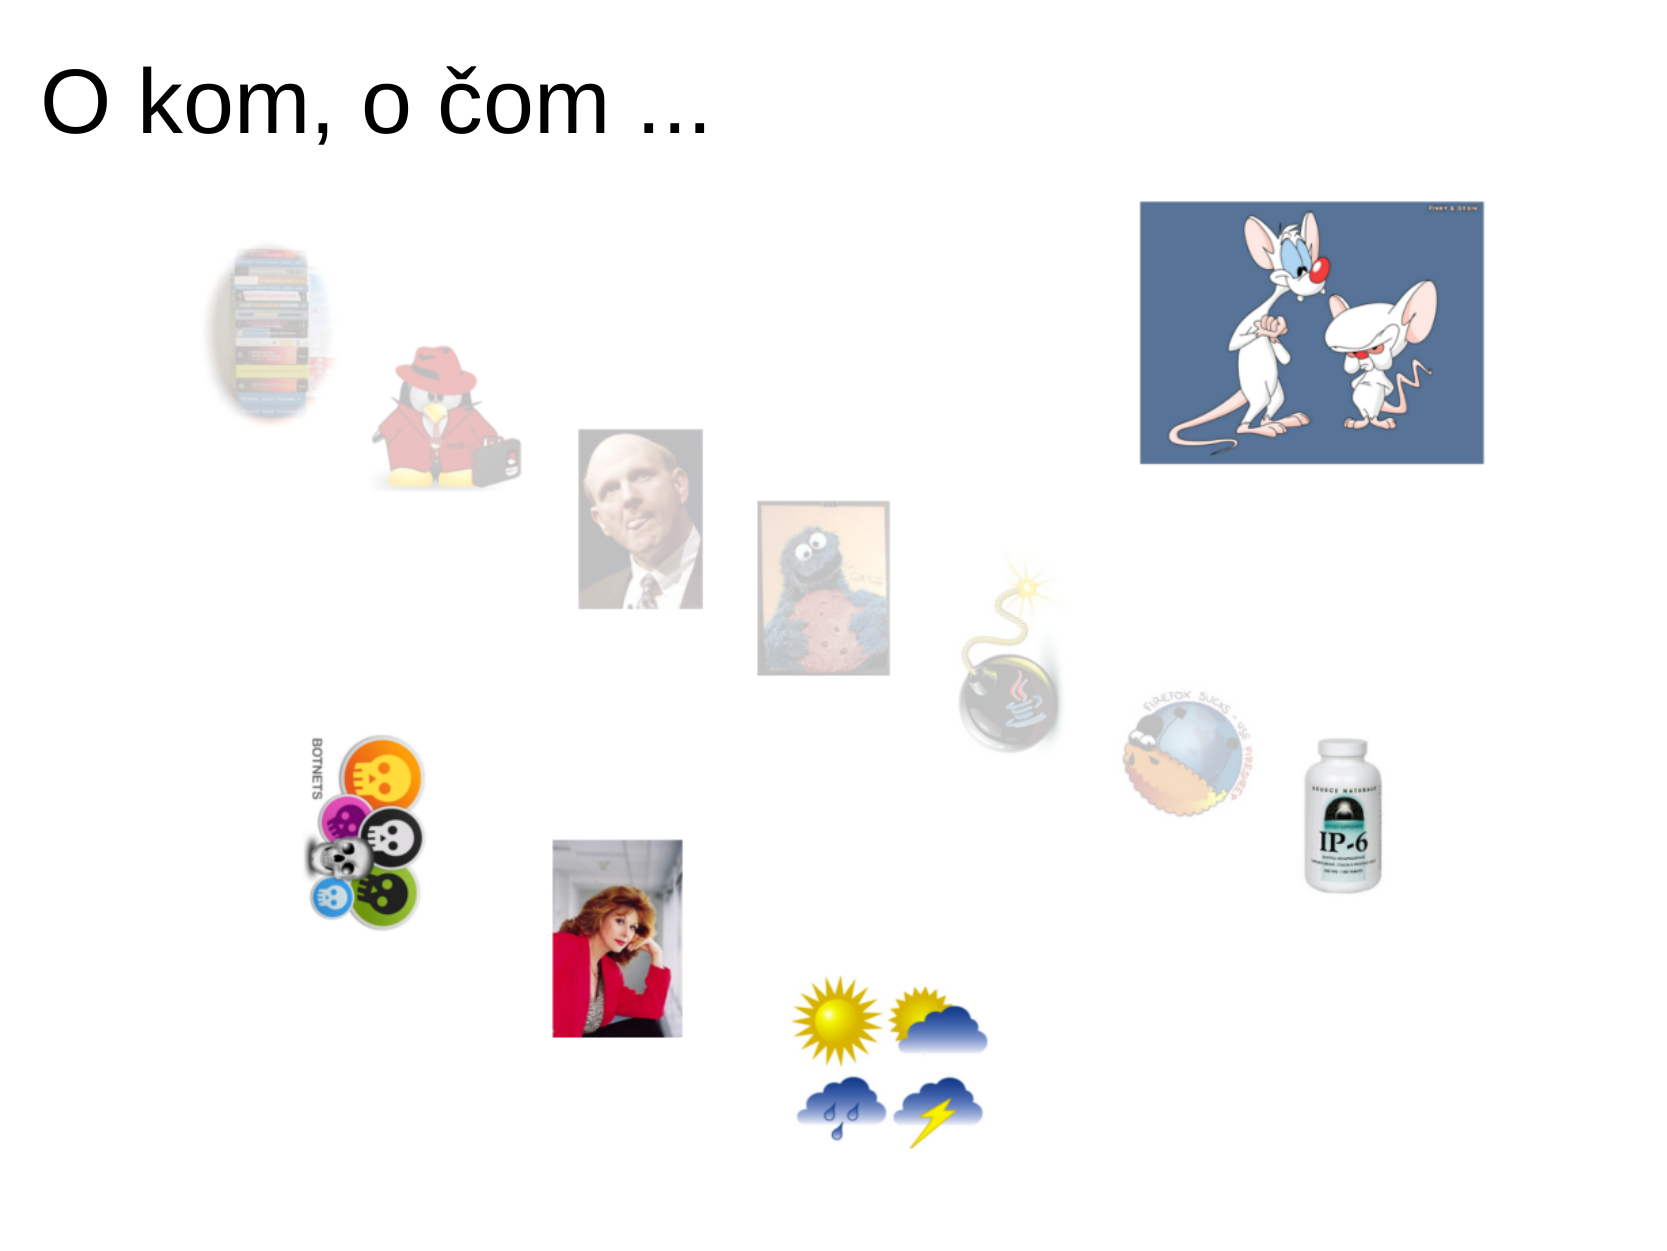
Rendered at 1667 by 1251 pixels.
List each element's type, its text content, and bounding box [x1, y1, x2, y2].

picture [147, 177, 1536, 1218]
title O kom, o čom ... [40, 50, 1627, 201]
